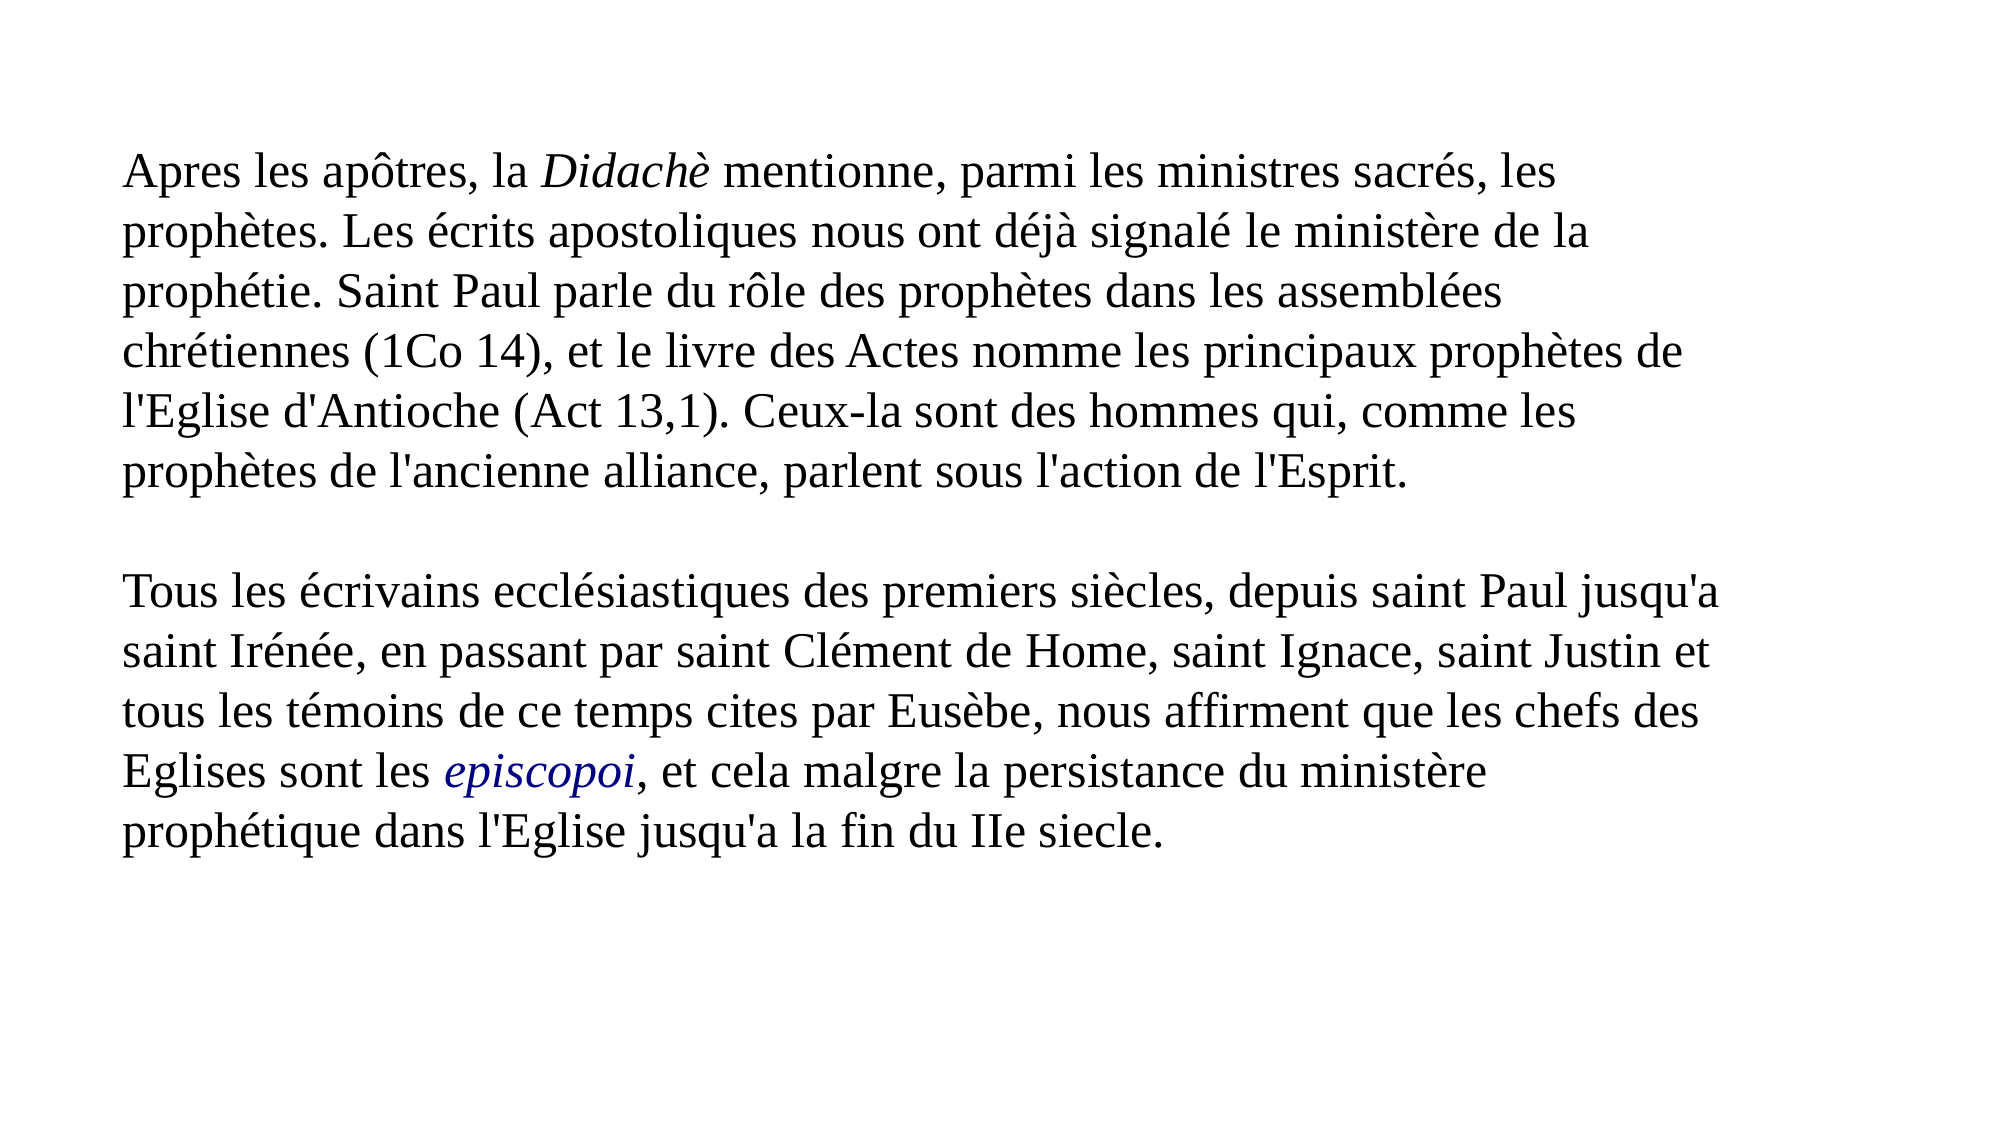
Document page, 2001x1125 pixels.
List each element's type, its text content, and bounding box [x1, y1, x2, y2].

text_box Apres les apôtres, la Didachè mentionne, parmi les ministres sacrés, les prophètes. Les écrits apostoliques nous ont déjà signalé le ministère de la prophétie. Saint Paul parle du rôle des prophètes dans les assemblées chrétiennes (1Co 14), et le livre des Actes nomme les principaux prophètes de l'Eglise d'Antioche (Act 13,1). Ceux-la sont des hommes qui, comme les prophètes de l'ancienne alliance, parlent sous l'action de l'Esprit. Tous les écrivains ecclésiastiques des premiers siècles, depuis saint Paul jusqu'a saint Irénée, en passant par saint Clément de Home, saint Ignace, saint Justin et tous les témoins de ce temps cites par Eusèbe, nous affirment que les chefs des Eglises sont les episcopoi, et cela malgre la persistance du ministère prophétique dans l'Eglise jusqu'a la fin du IIe siecle. [108, 129, 1738, 873]
